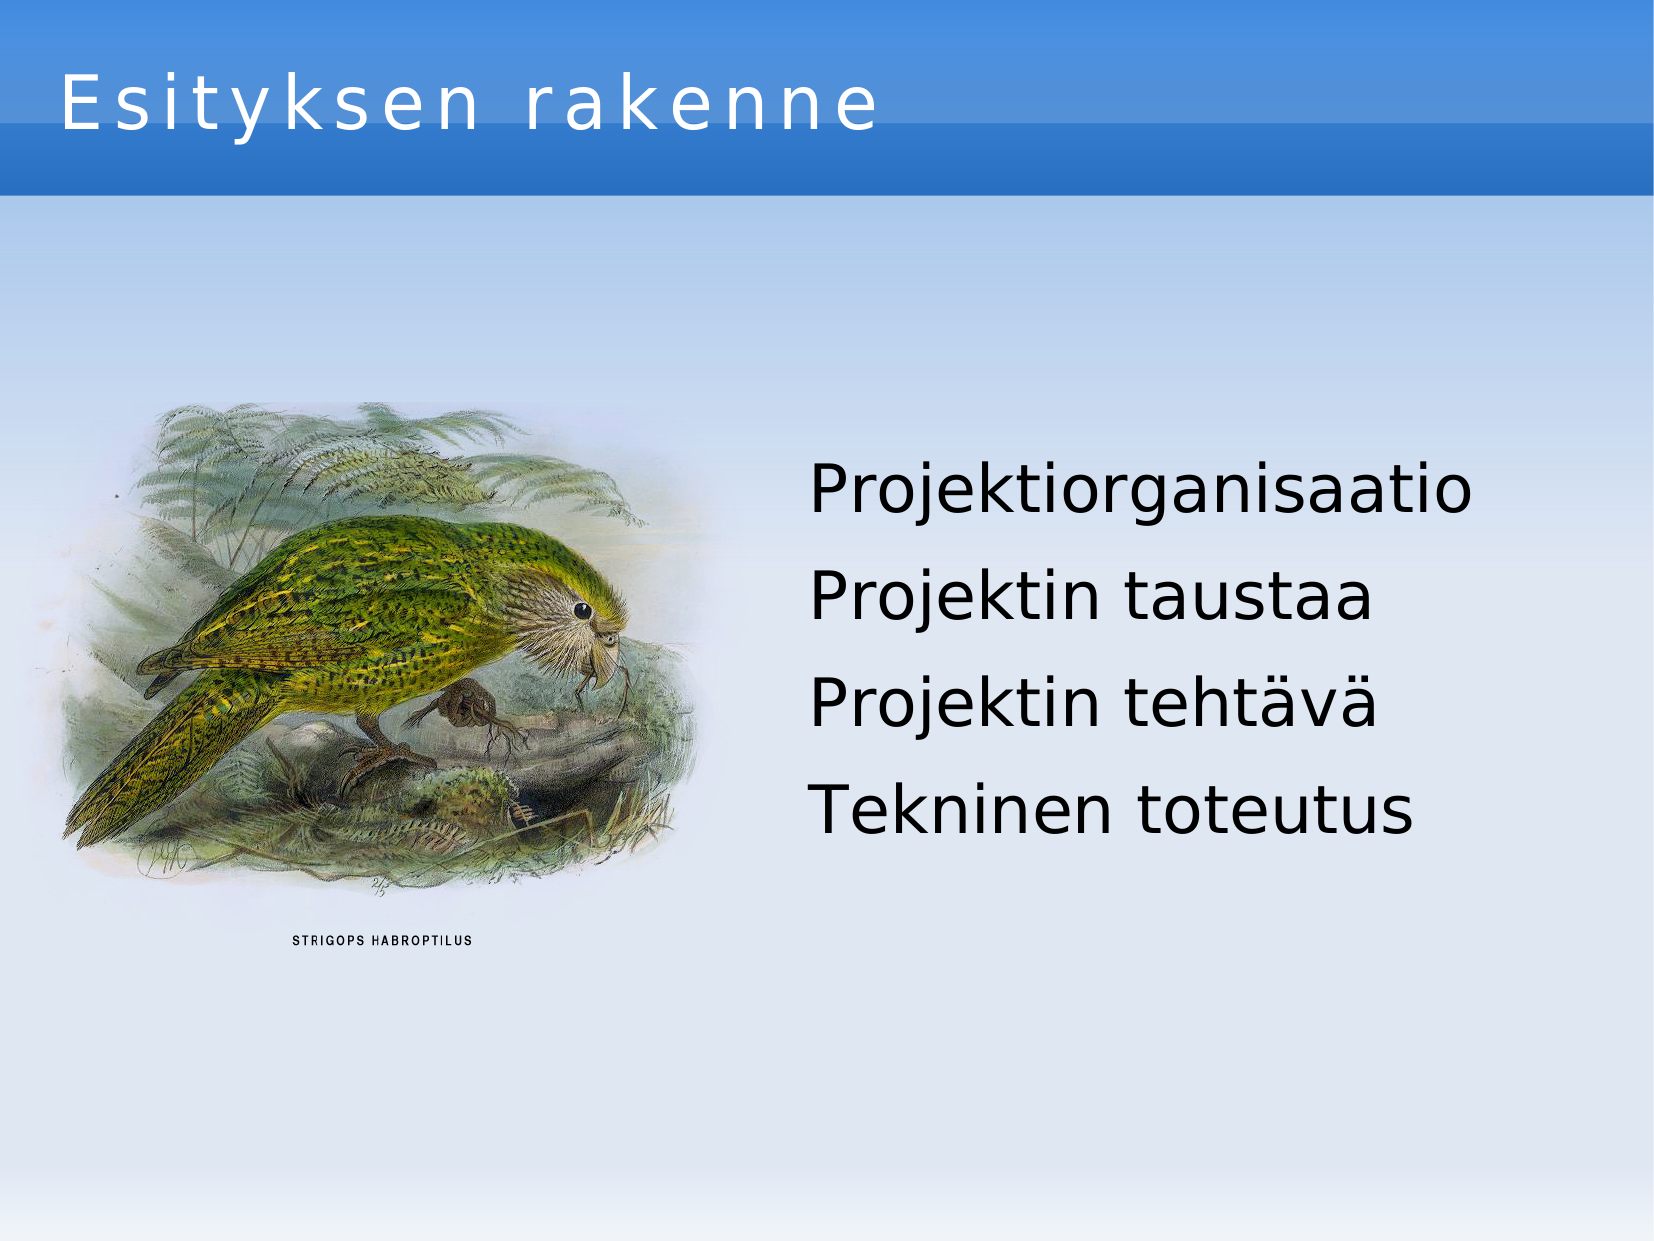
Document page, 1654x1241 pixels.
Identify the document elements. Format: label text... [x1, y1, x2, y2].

list Projektiorganisaatio Projektin taustaa Projektin tehtävä Tekninen toteutus [791, 450, 1576, 1241]
picture [0, 0, 1654, 1241]
title Esityksen rakenne [59, 29, 1270, 178]
